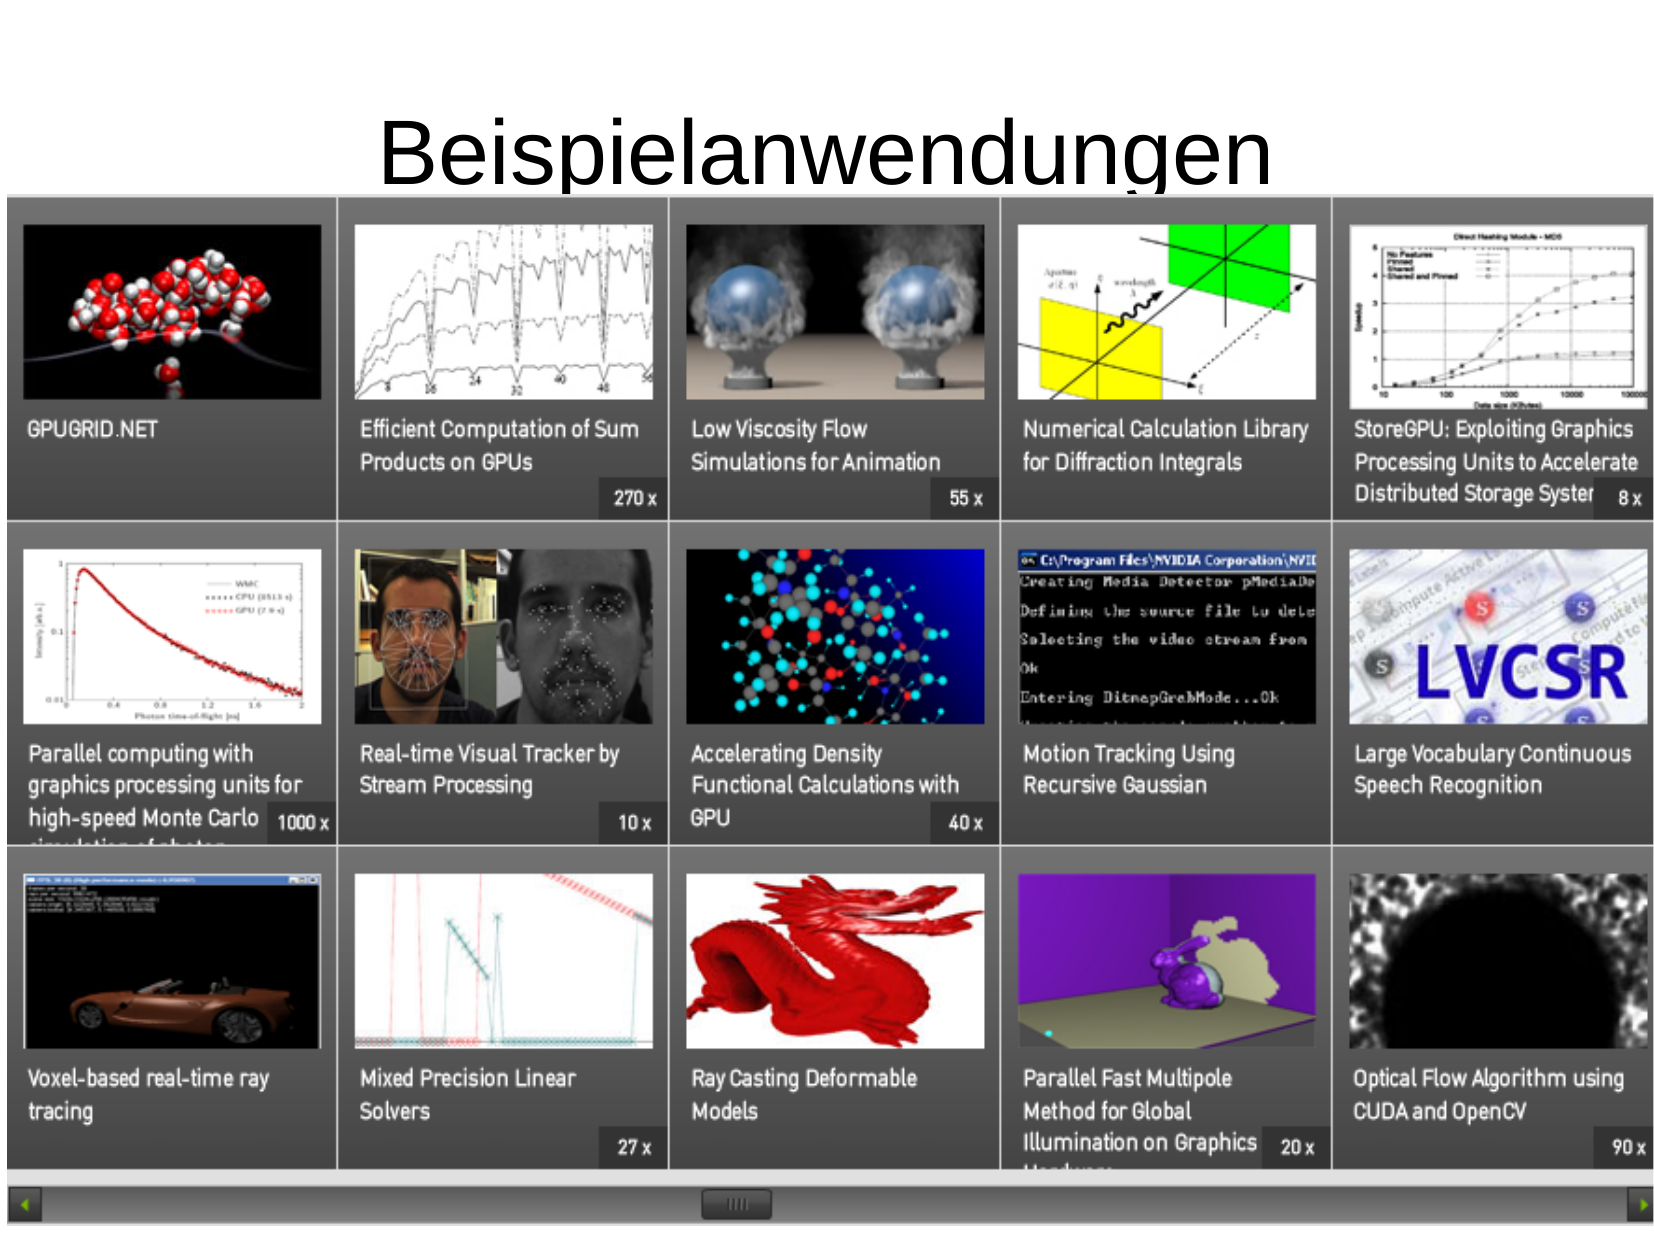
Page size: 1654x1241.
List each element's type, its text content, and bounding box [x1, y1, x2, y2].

picture [7, 194, 1654, 1226]
title Beispielanwendungen [82, 49, 1571, 194]
